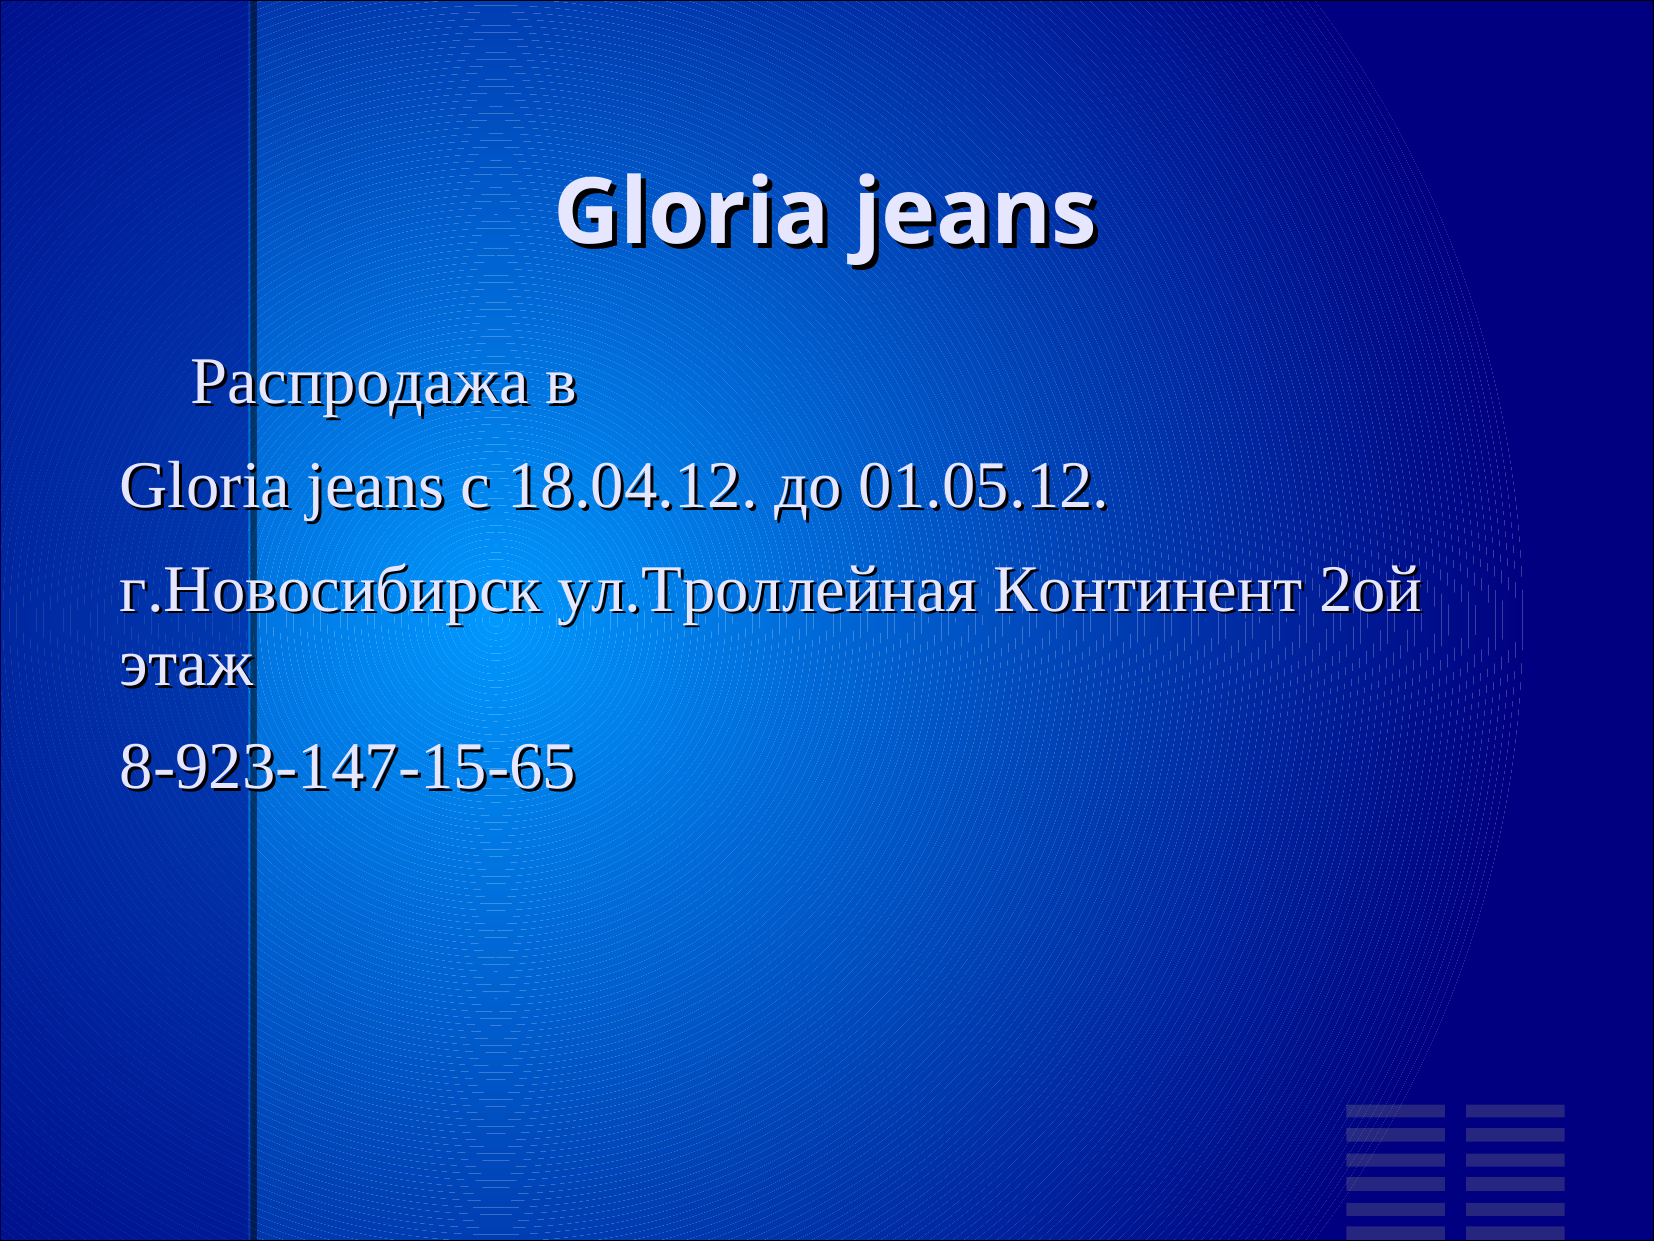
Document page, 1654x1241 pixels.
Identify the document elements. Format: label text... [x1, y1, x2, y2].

title Gloria jeans [119, 104, 1533, 313]
chart [843, 344, 1533, 753]
list Распродажа в Gloria jeans с 18.04.12. до 01.05.12. г.Новосибирск ул.Троллейная Континент 2ой этаж 8-923-147-15-65 [119, 344, 1533, 1200]
